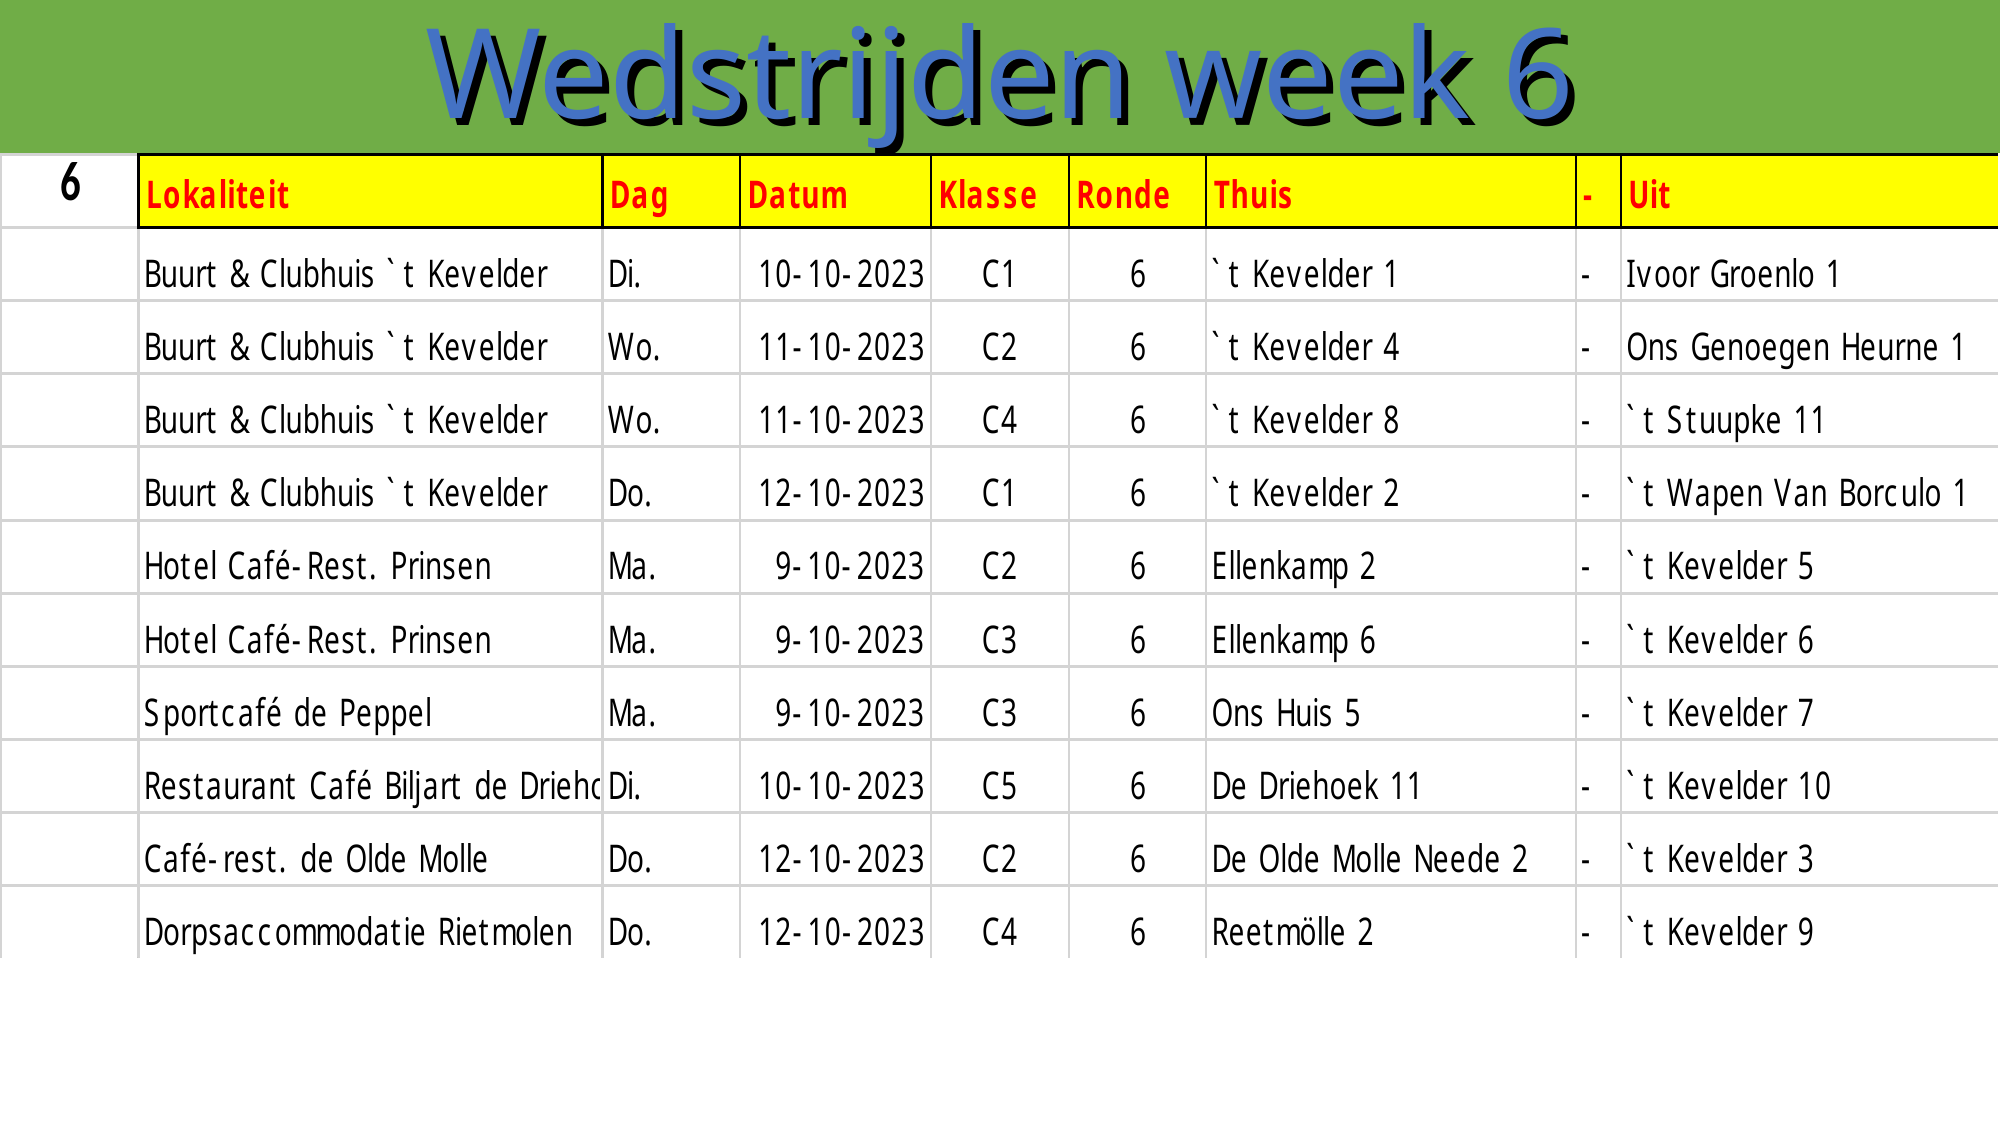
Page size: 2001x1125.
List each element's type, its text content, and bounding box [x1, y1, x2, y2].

title Wedstrijden week 6 [0, 0, 2000, 152]
picture [0, 152, 2000, 961]
